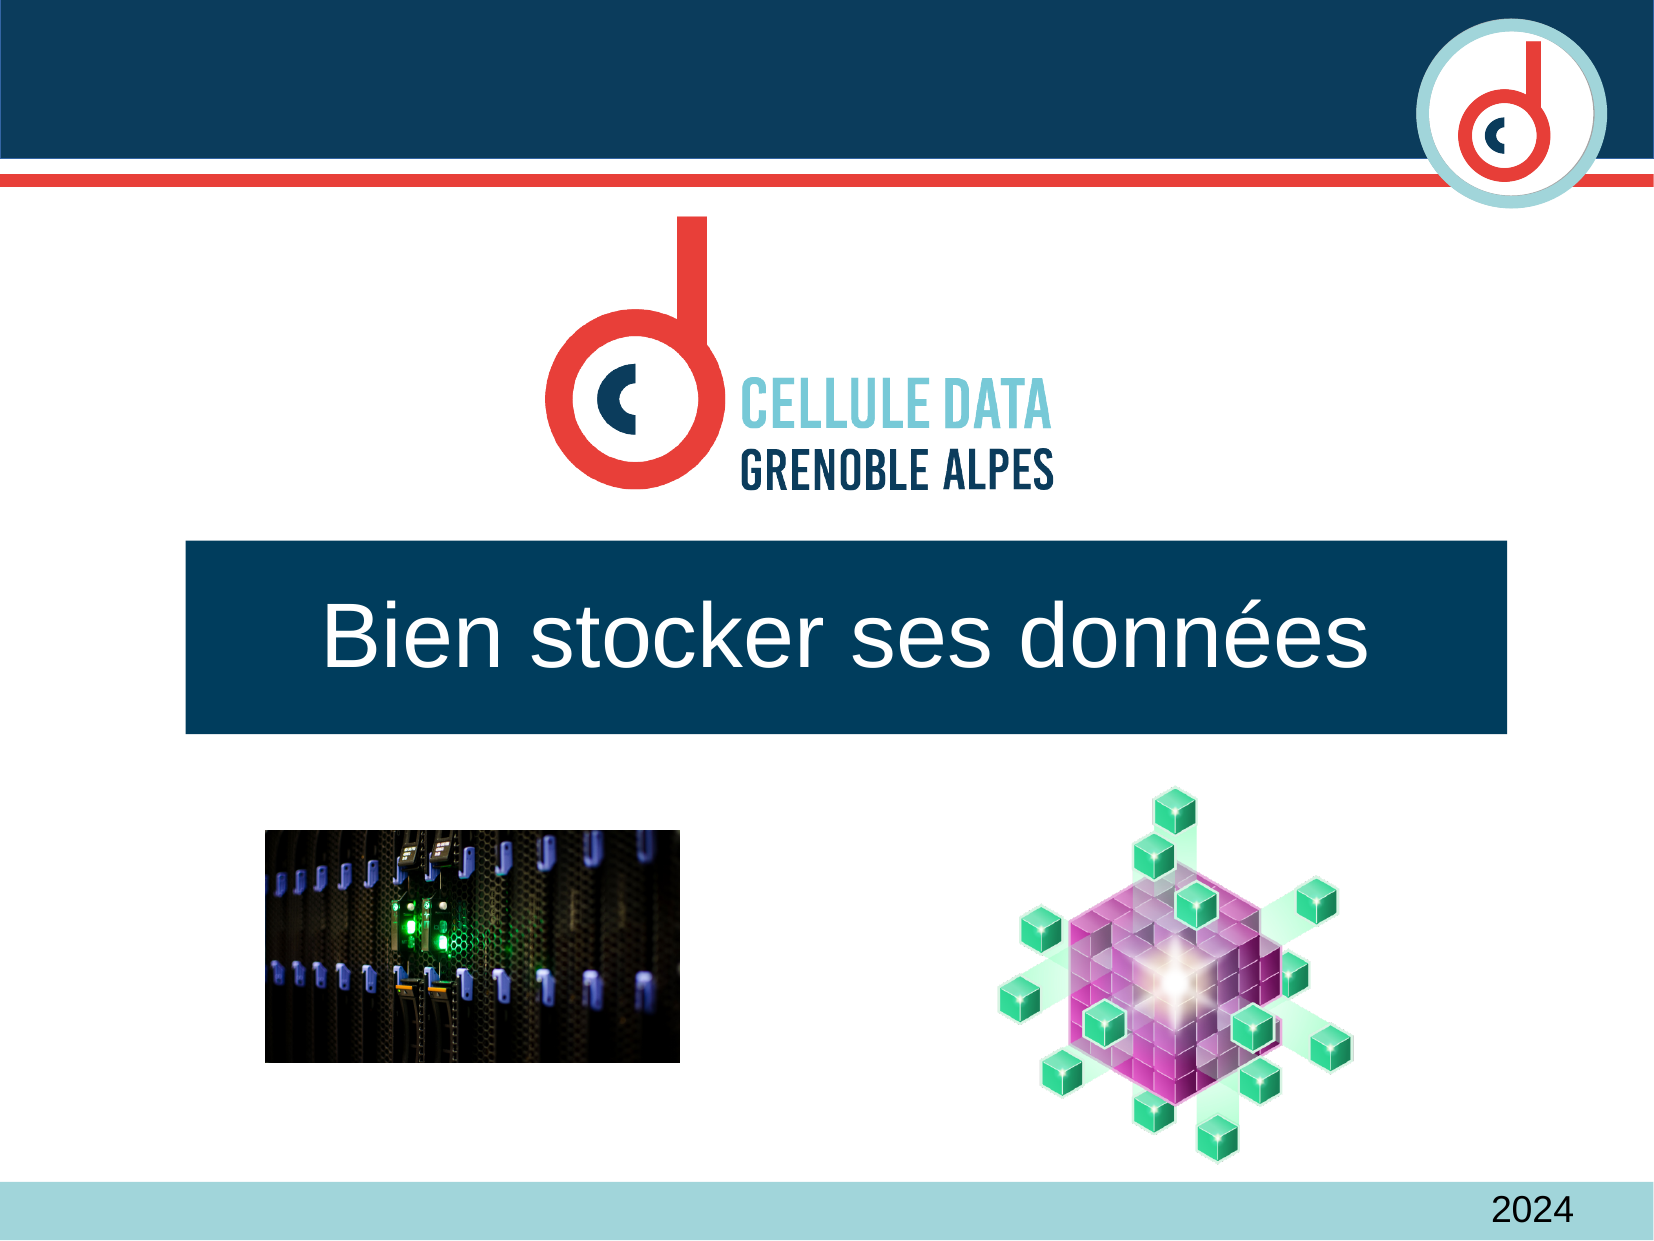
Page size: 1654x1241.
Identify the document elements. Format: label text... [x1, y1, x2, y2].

picture [265, 830, 680, 1063]
picture [545, 216, 1090, 522]
text_box 2024 [1476, 1181, 1654, 1238]
picture [968, 767, 1382, 1182]
title Bien stocker ses données [185, 540, 1508, 735]
